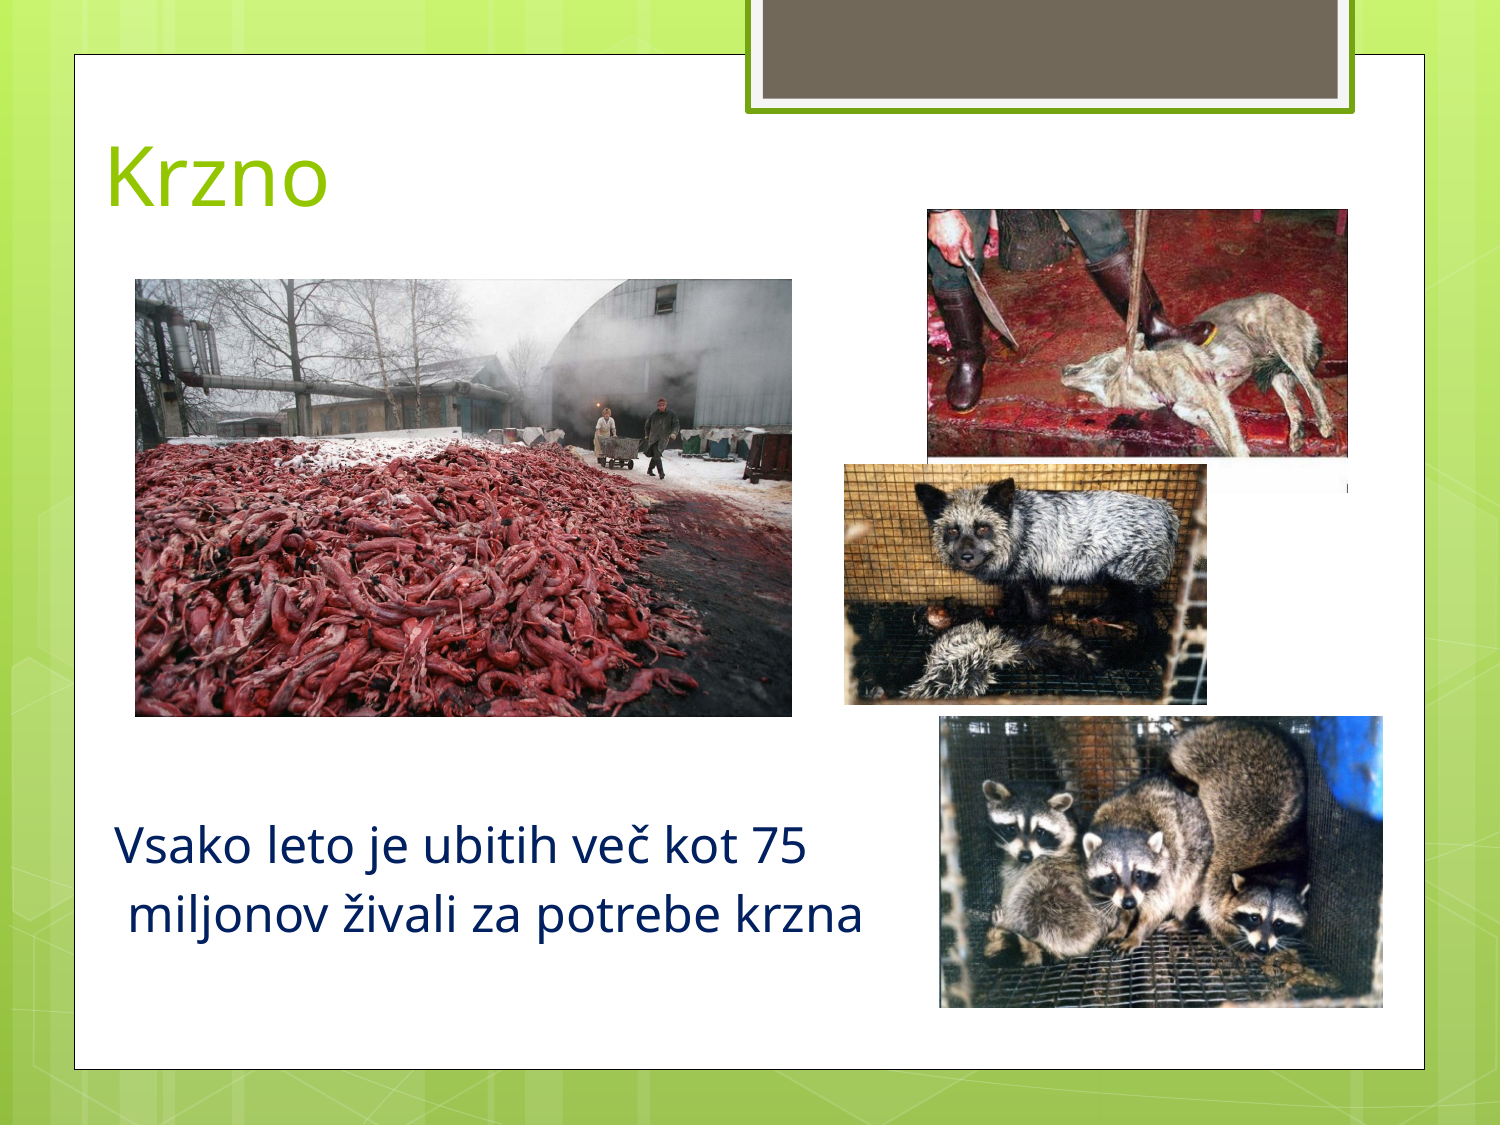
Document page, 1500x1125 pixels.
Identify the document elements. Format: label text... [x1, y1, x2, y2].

picture [135, 279, 792, 717]
picture [939, 716, 1383, 1008]
list Vsako leto je ubitih več kot 75 miljonov živali za potrebe krzna [88, 315, 1164, 930]
picture [844, 209, 1348, 705]
title Krzno [88, 42, 1241, 231]
